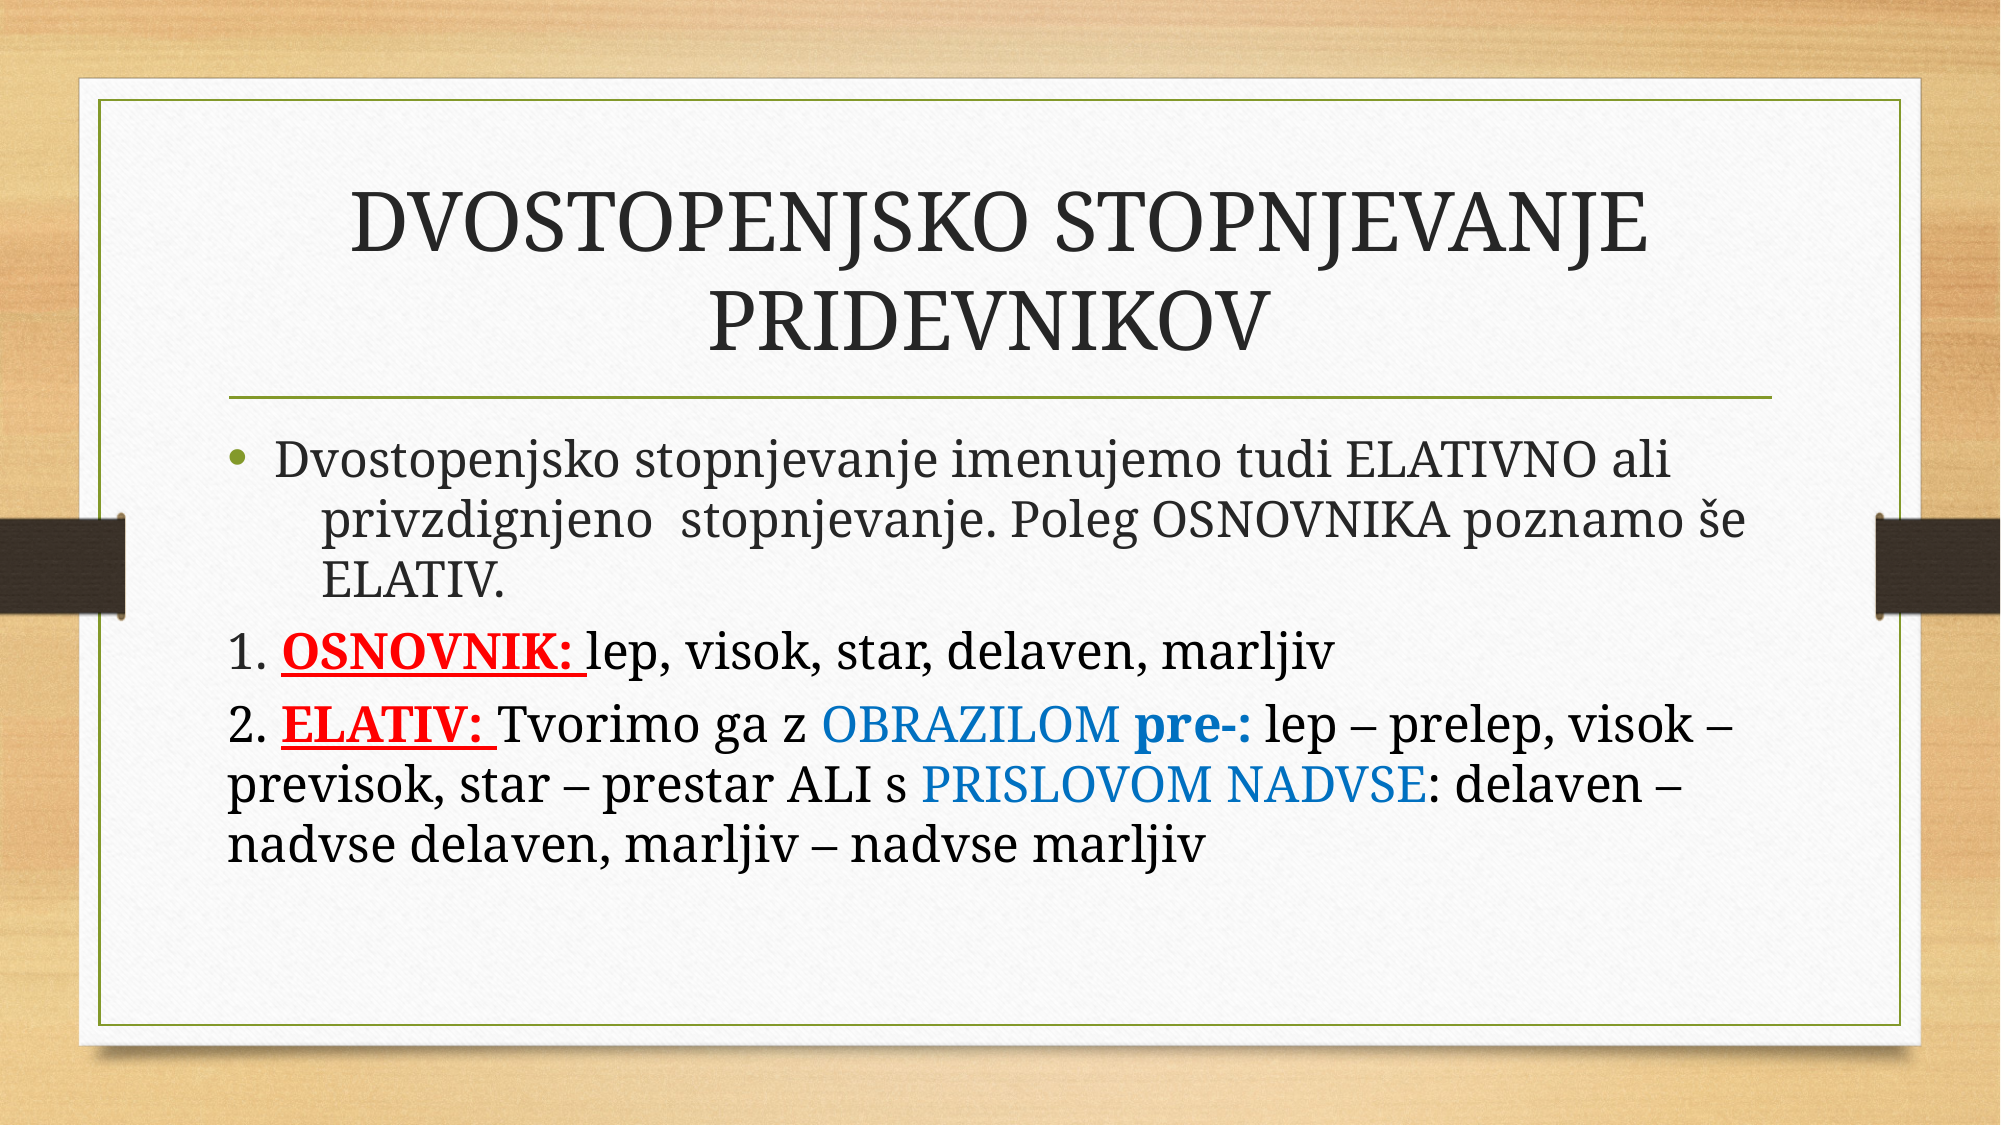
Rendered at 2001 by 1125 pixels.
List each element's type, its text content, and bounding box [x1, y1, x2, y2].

list Dvostopenjsko stopnjevanje imenujemo tudi ELATIVNO ali privzdignjeno stopnjevanje. Poleg OSNOVNIKA poznamo še ELATIV. 1. OSNOVNIK: lep, visok, star, delaven, marljiv 2. ELATIV: Tvorimo ga z OBRAZILOM pre-: lep – prelep, visok – previsok, star – prestar ALI s PRISLOVOM NADVSE: delaven – nadvse delaven, marljiv – nadvse marljiv [212, 419, 1788, 964]
title DVOSTOPENJSKO STOPNJEVANJE PRIDEVNIKOV [212, 161, 1788, 376]
